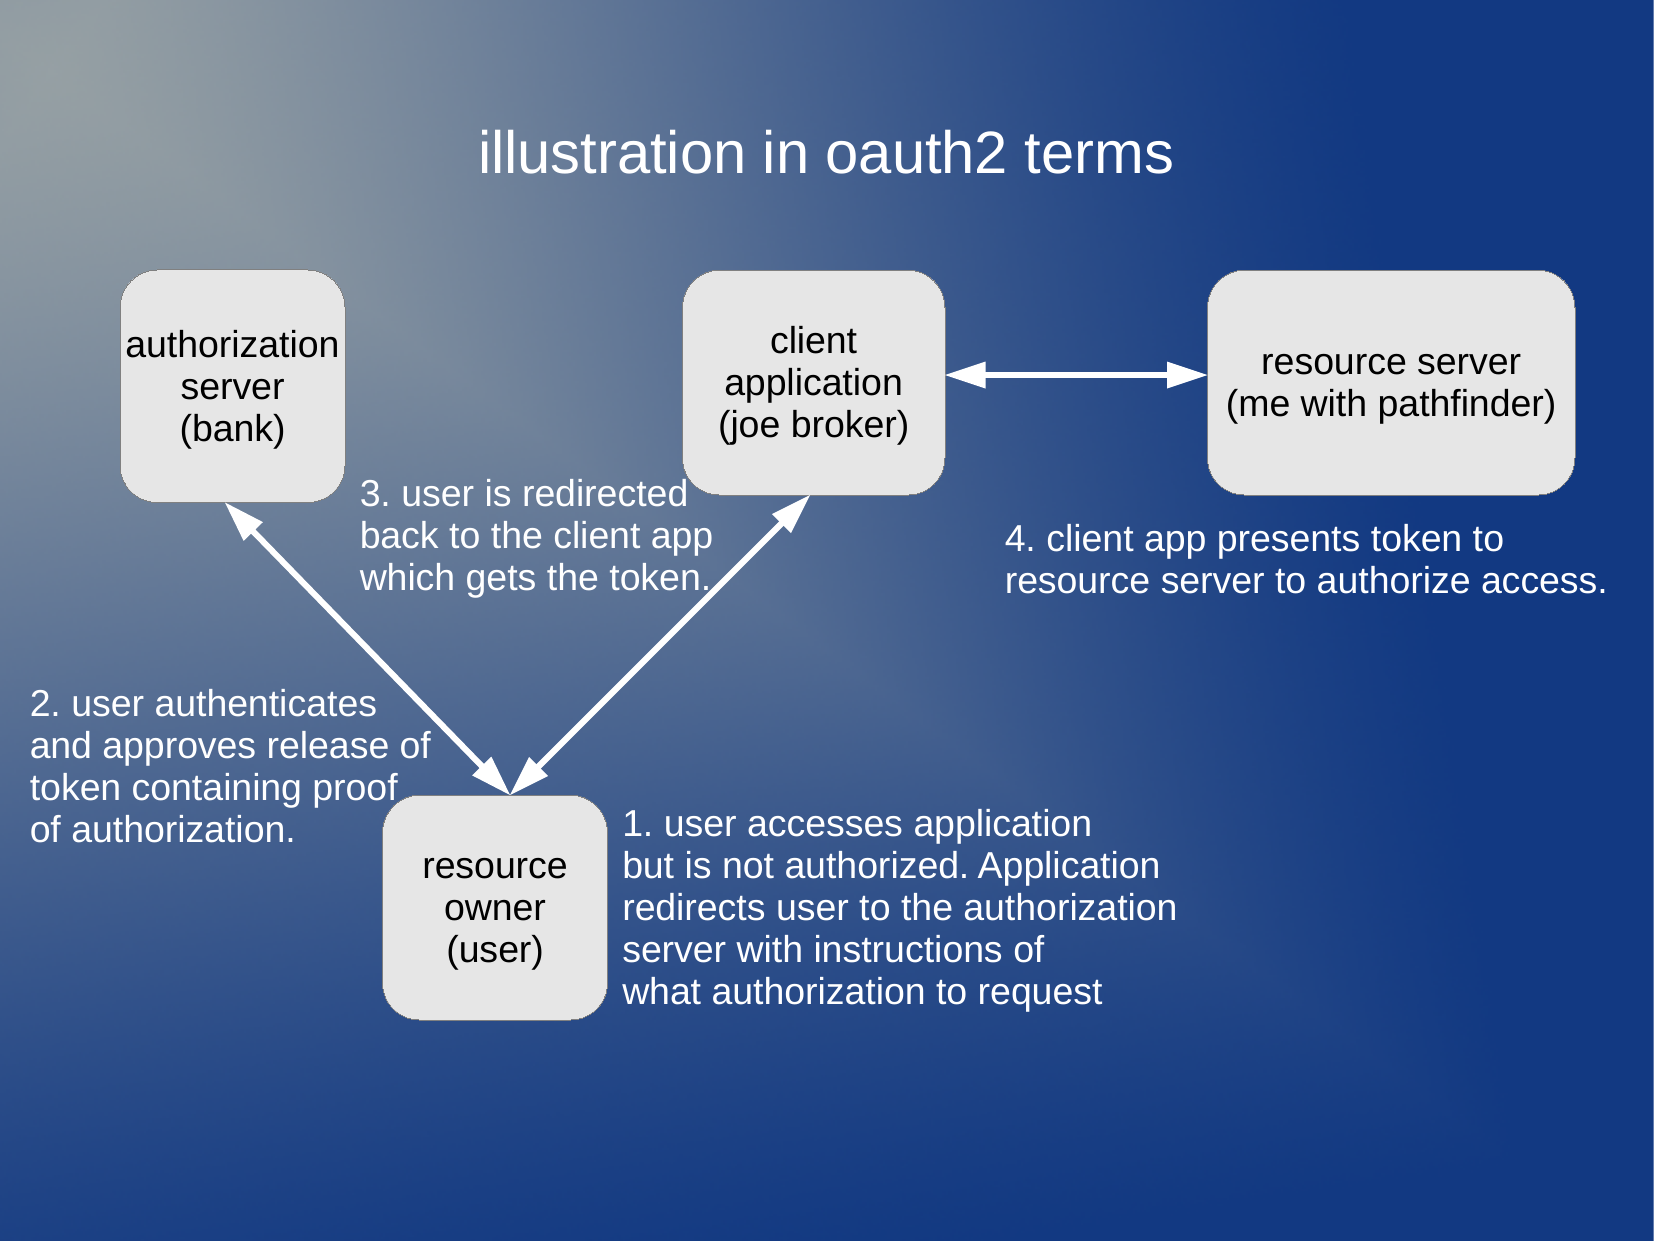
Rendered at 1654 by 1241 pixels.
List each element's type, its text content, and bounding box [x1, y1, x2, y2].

text_box authorization server (bank) [120, 269, 346, 503]
text_box 3. user is redirected back to the client app which gets the token. [345, 465, 736, 606]
text_box resource owner (user) [382, 795, 607, 1021]
title illustration in oauth2 terms [82, 49, 1571, 257]
text_box client application (joe broker) [682, 270, 946, 496]
text_box 1. user accesses application but is not authorized. Application redirects user to the authorization server with instructions of what authorization to request [607, 795, 1193, 1021]
text_box 4. client app presents token to resource server to authorize access. [990, 510, 1636, 645]
picture [0, 0, 1654, 1241]
text_box 2. user authenticates and approves release of token containing proof of authorization. [15, 675, 451, 859]
text_box resource server (me with pathfinder) [1207, 270, 1576, 496]
